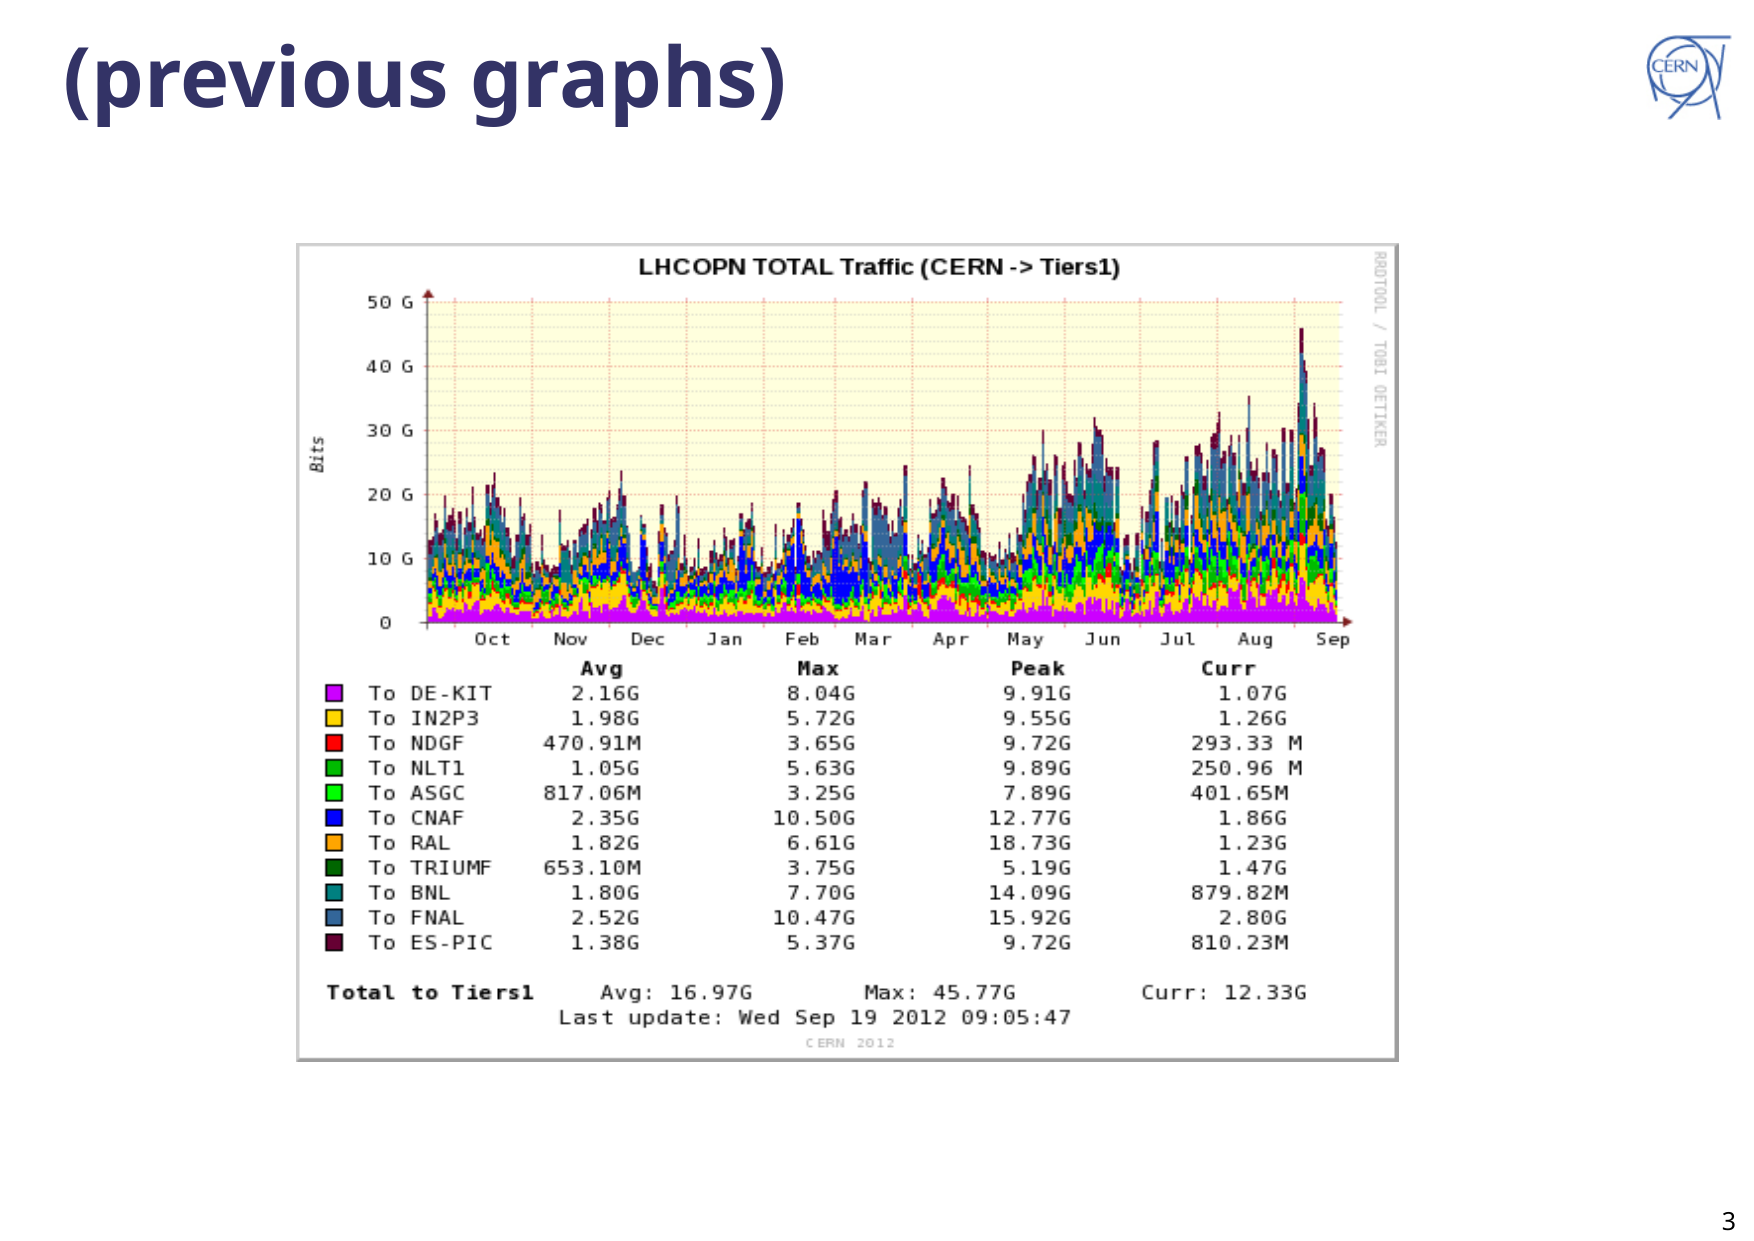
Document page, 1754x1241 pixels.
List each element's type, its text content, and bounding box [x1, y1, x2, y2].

picture [1646, 34, 1732, 120]
picture [296, 243, 1399, 1062]
title (previous graphs) [63, 0, 1621, 166]
